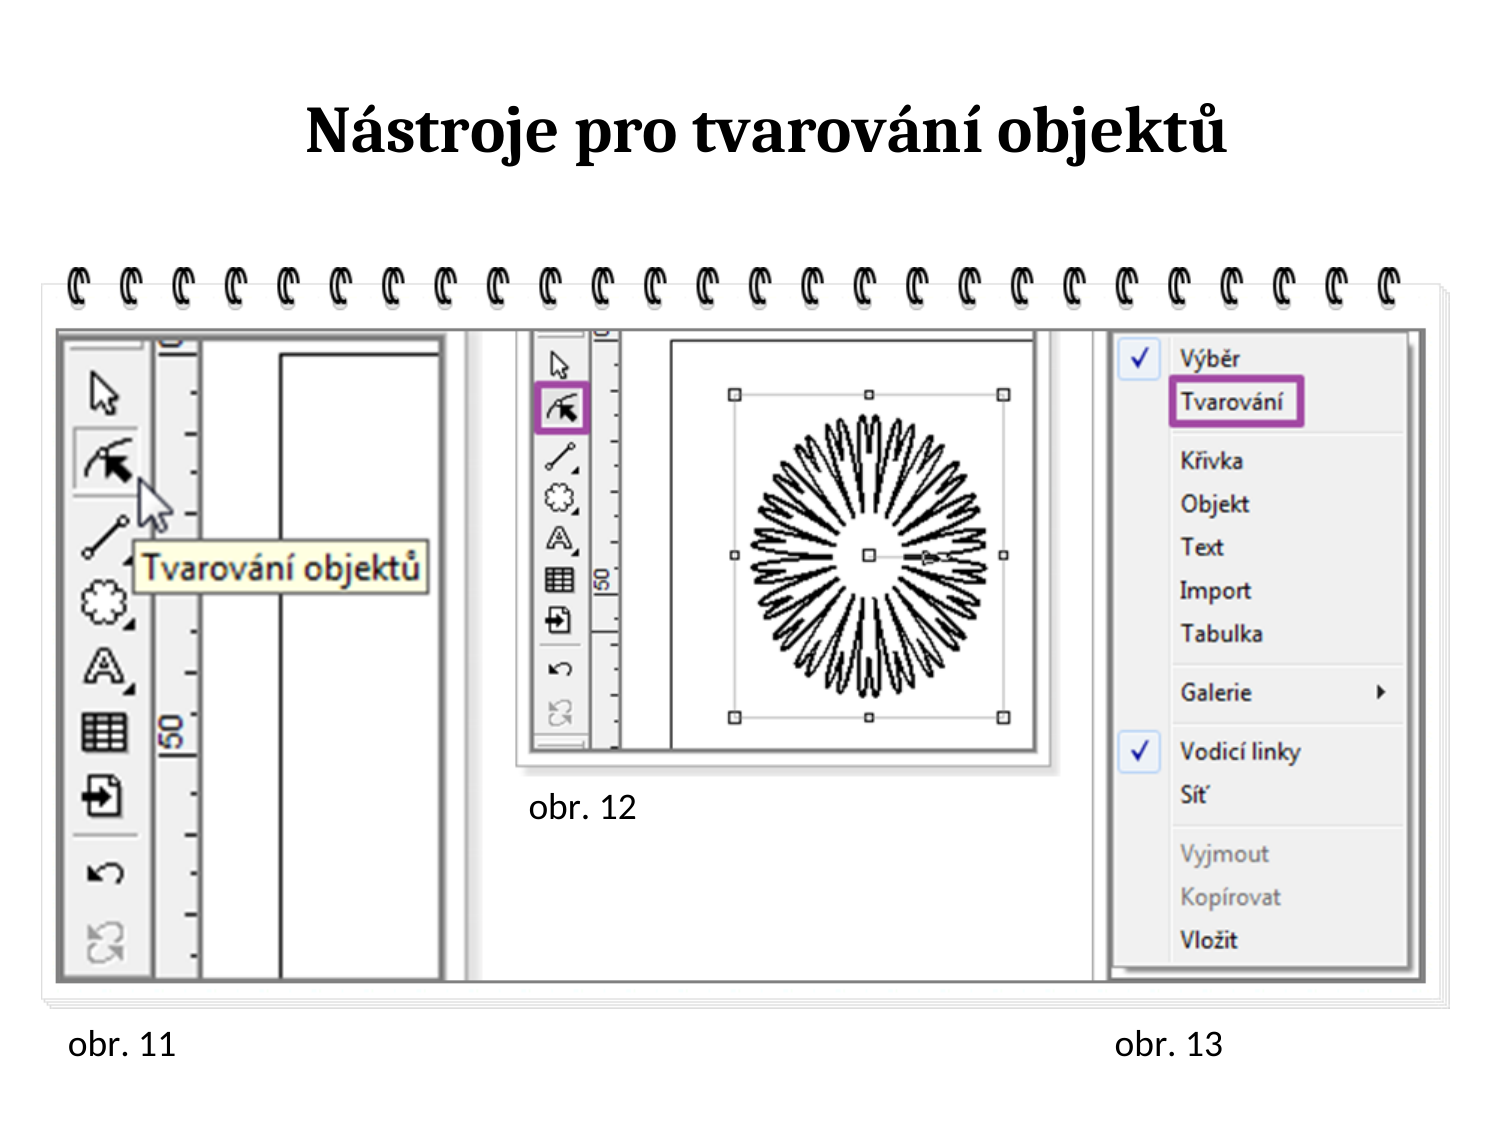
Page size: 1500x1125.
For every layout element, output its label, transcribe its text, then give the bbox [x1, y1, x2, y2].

text_box obr. 11 obr. 13 [53, 1011, 1424, 1072]
text_box obr. 12 [513, 774, 739, 836]
text_box Nástroje pro tvarování objektů [17, 78, 1500, 174]
picture [41, 267, 1450, 1009]
